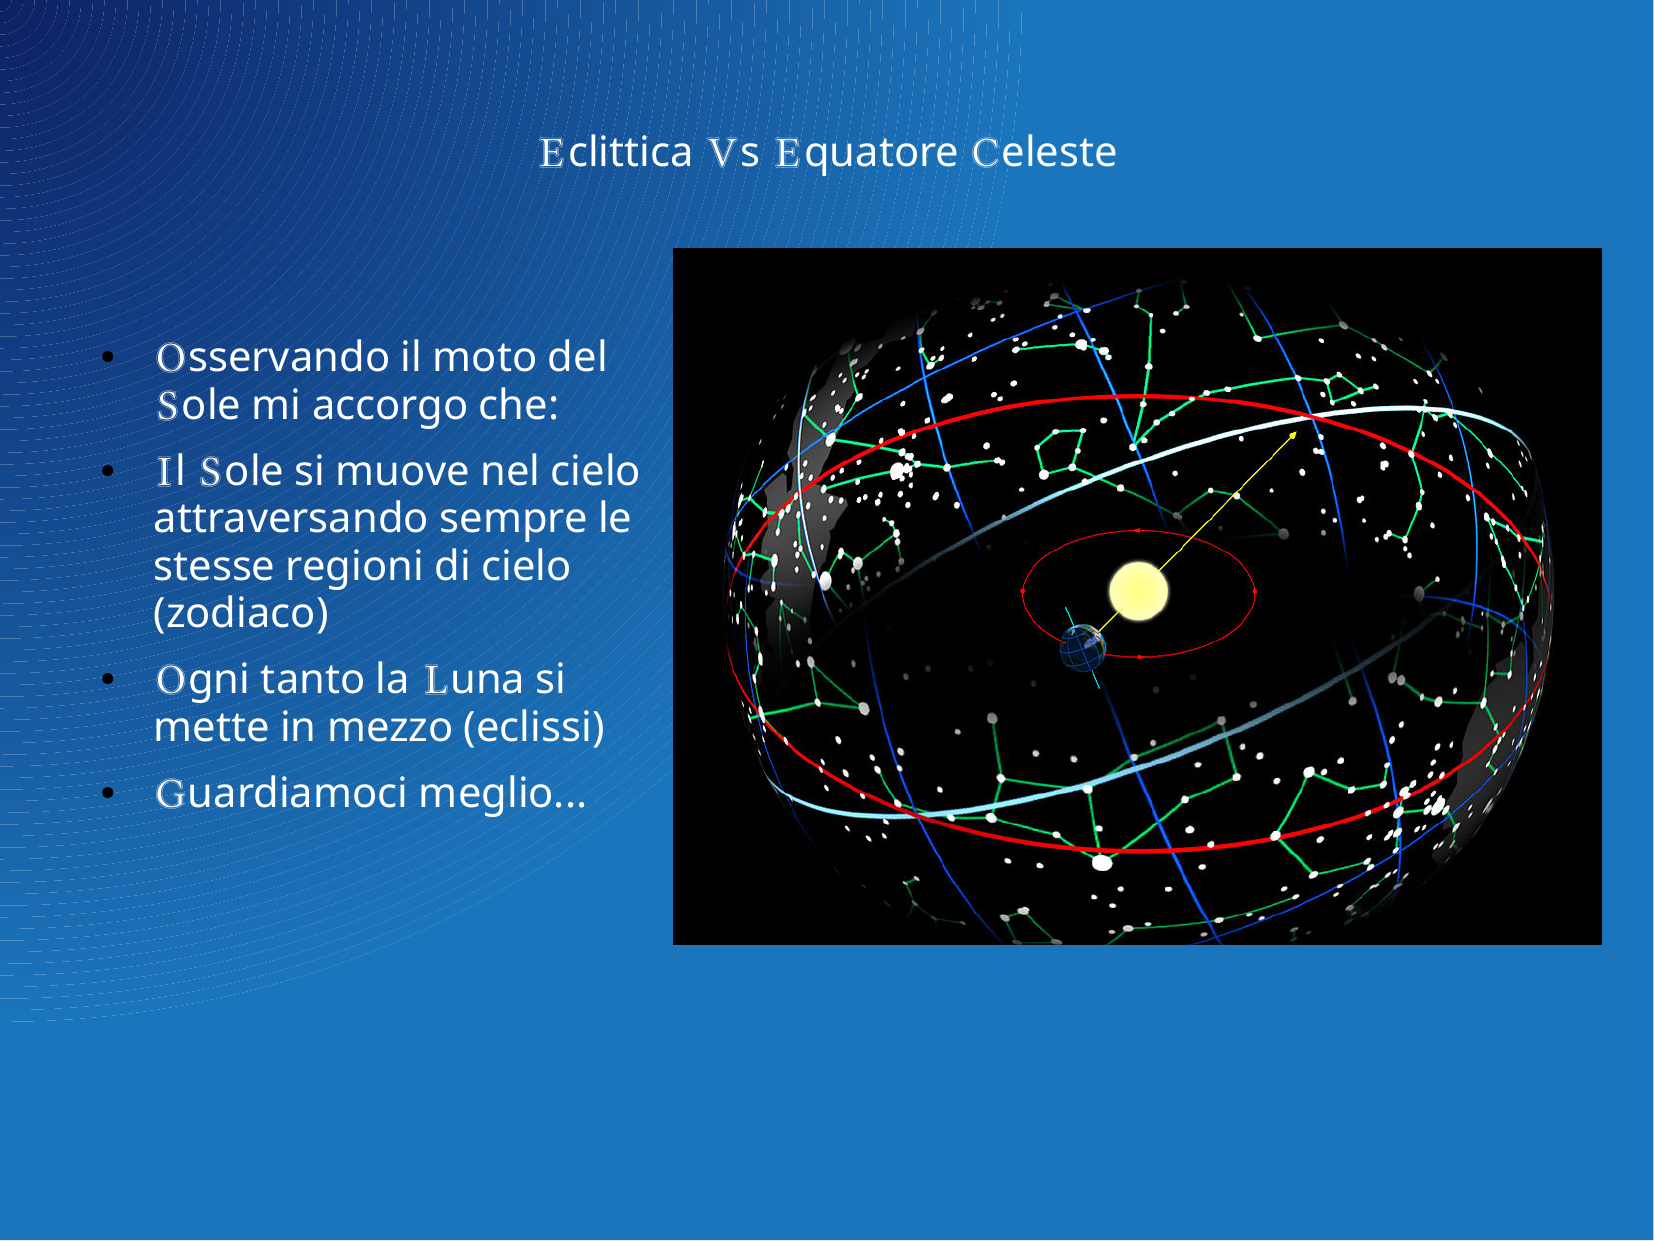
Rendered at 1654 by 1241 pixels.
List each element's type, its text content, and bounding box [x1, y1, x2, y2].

picture [673, 248, 1602, 945]
title Eclittica Vs Equatore Celeste [82, 49, 1571, 257]
list Osservando il moto del Sole mi accorgo che: Il Sole si muove nel cielo attraversando sempre le stesse regioni di cielo (zodiaco) Ogni tanto la Luna si mette in mezzo (eclissi) Guardiamoci meglio... [82, 334, 662, 965]
